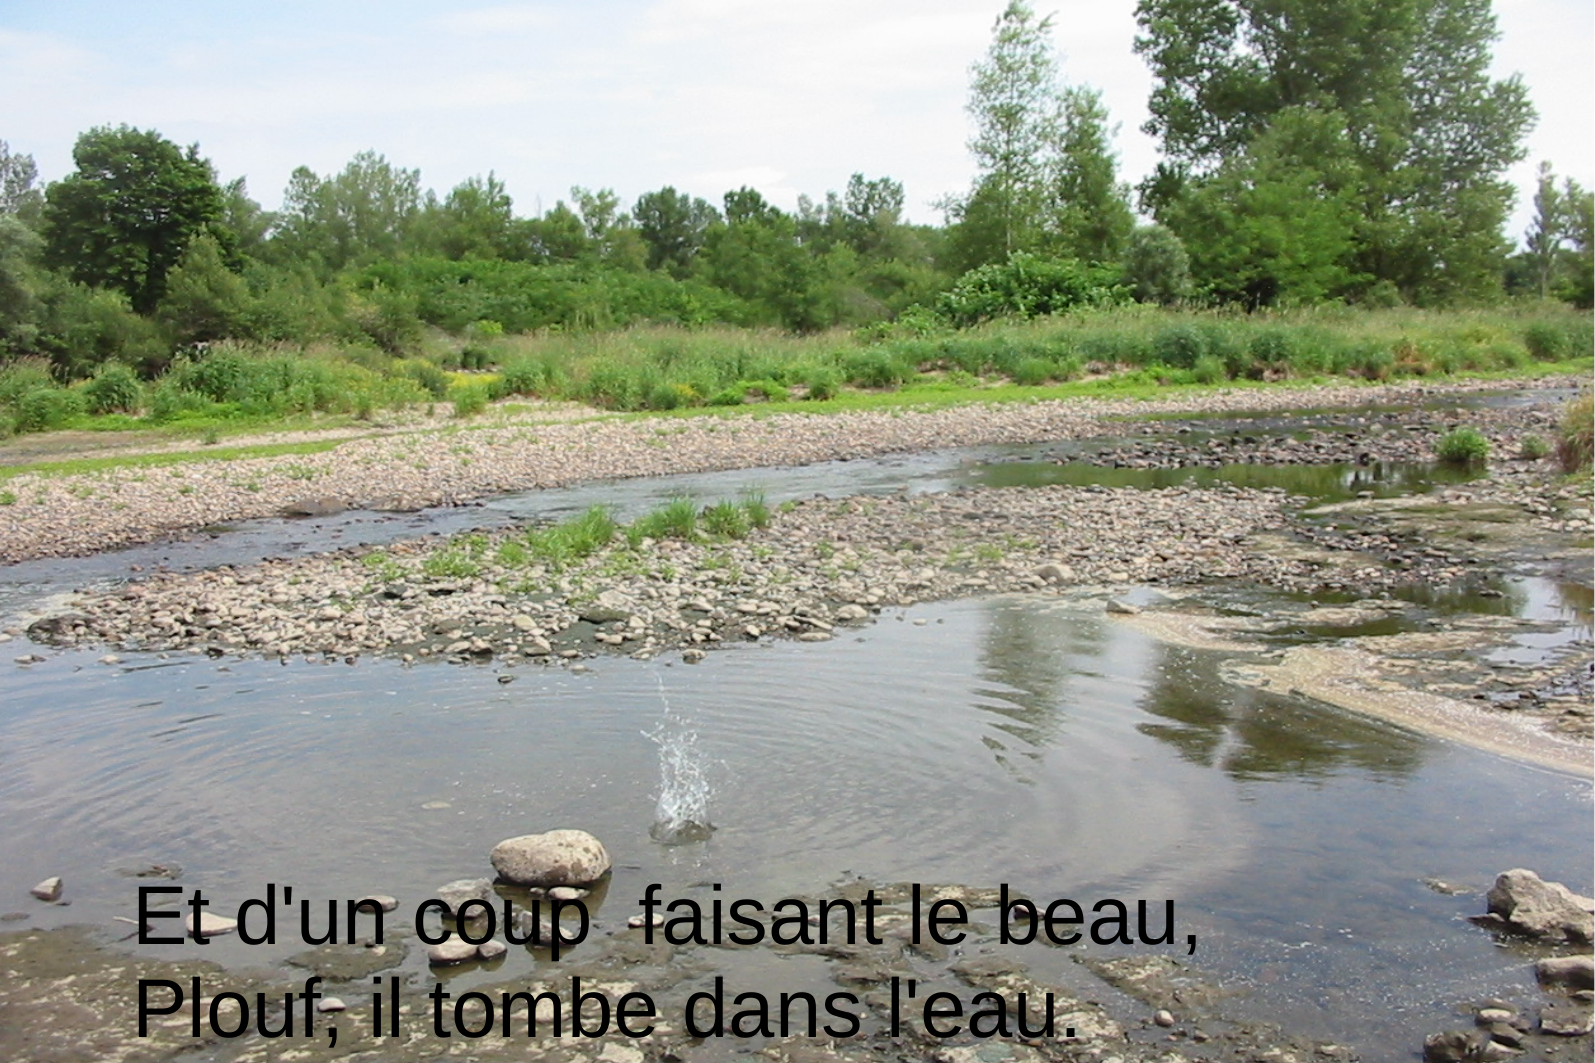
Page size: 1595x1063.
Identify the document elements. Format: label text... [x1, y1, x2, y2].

picture [0, 0, 1595, 1063]
text_box Et d'un coup faisant le beau, Plouf, il tombe dans l'eau. [117, 862, 1359, 1063]
